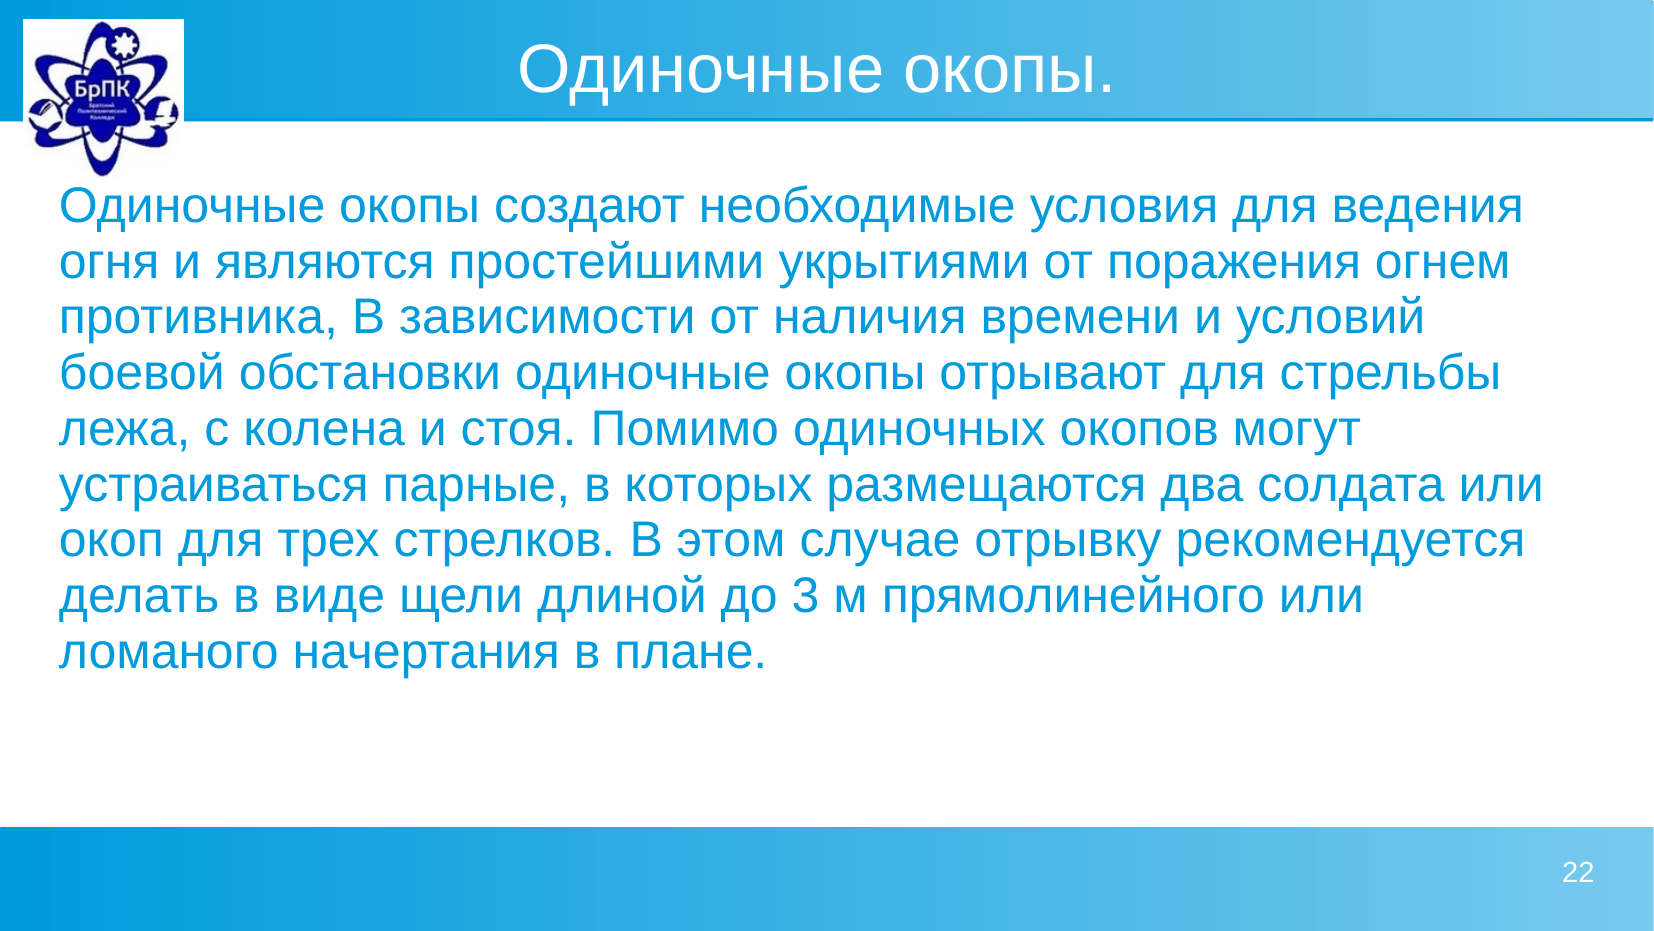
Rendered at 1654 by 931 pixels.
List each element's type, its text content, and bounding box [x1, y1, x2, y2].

list Одиночные окопы создают необходимые условия для ведения огня и являются простейшими укрытиями от поражения огнем противника, В зависимости от наличия времени и условий боевой обстановки одиночные окопы отрывают для стрельбы лежа, с колена и стоя. Помимо одиночных окопов могут устраиваться парные, в которых размещаются два солдата или окоп для трех стрелков. В этом случае отрывку рекомендуется делать в виде щели длиной до 3 м прямолинейного или ломаного начертания в плане. [59, 177, 1595, 768]
title Одиночные окопы. [184, 30, 1595, 108]
picture [23, 20, 184, 179]
